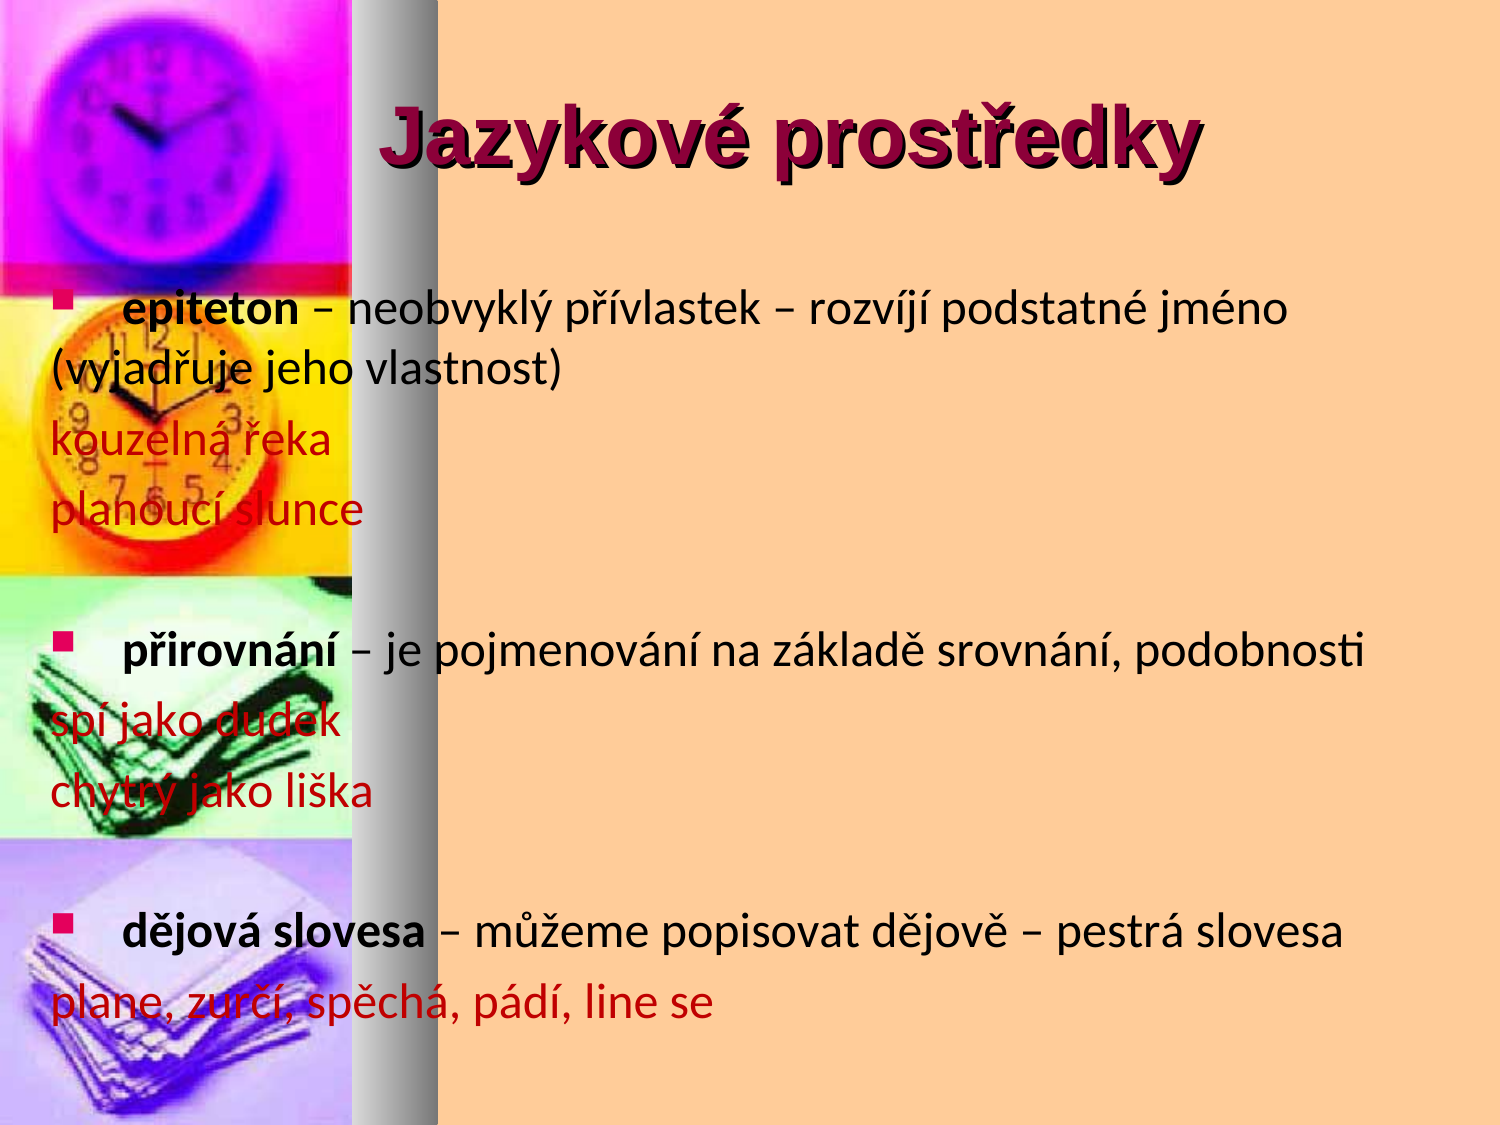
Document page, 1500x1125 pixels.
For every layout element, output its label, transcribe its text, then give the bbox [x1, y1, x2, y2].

list epiteton – neobvyklý přívlastek – rozvíjí podstatné jméno (vyjadřuje jeho vlastnost) kouzelná řeka planoucí slunce přirovnání – je pojmenování na základě srovnání, podobnosti spí jako dudek chytrý jako liška dějová slovesa – můžeme popisovat dějově – pestrá slovesa plane, zurčí, spěchá, pádí, line se [35, 267, 1447, 1044]
title Jazykové prostředky [265, 31, 1316, 232]
